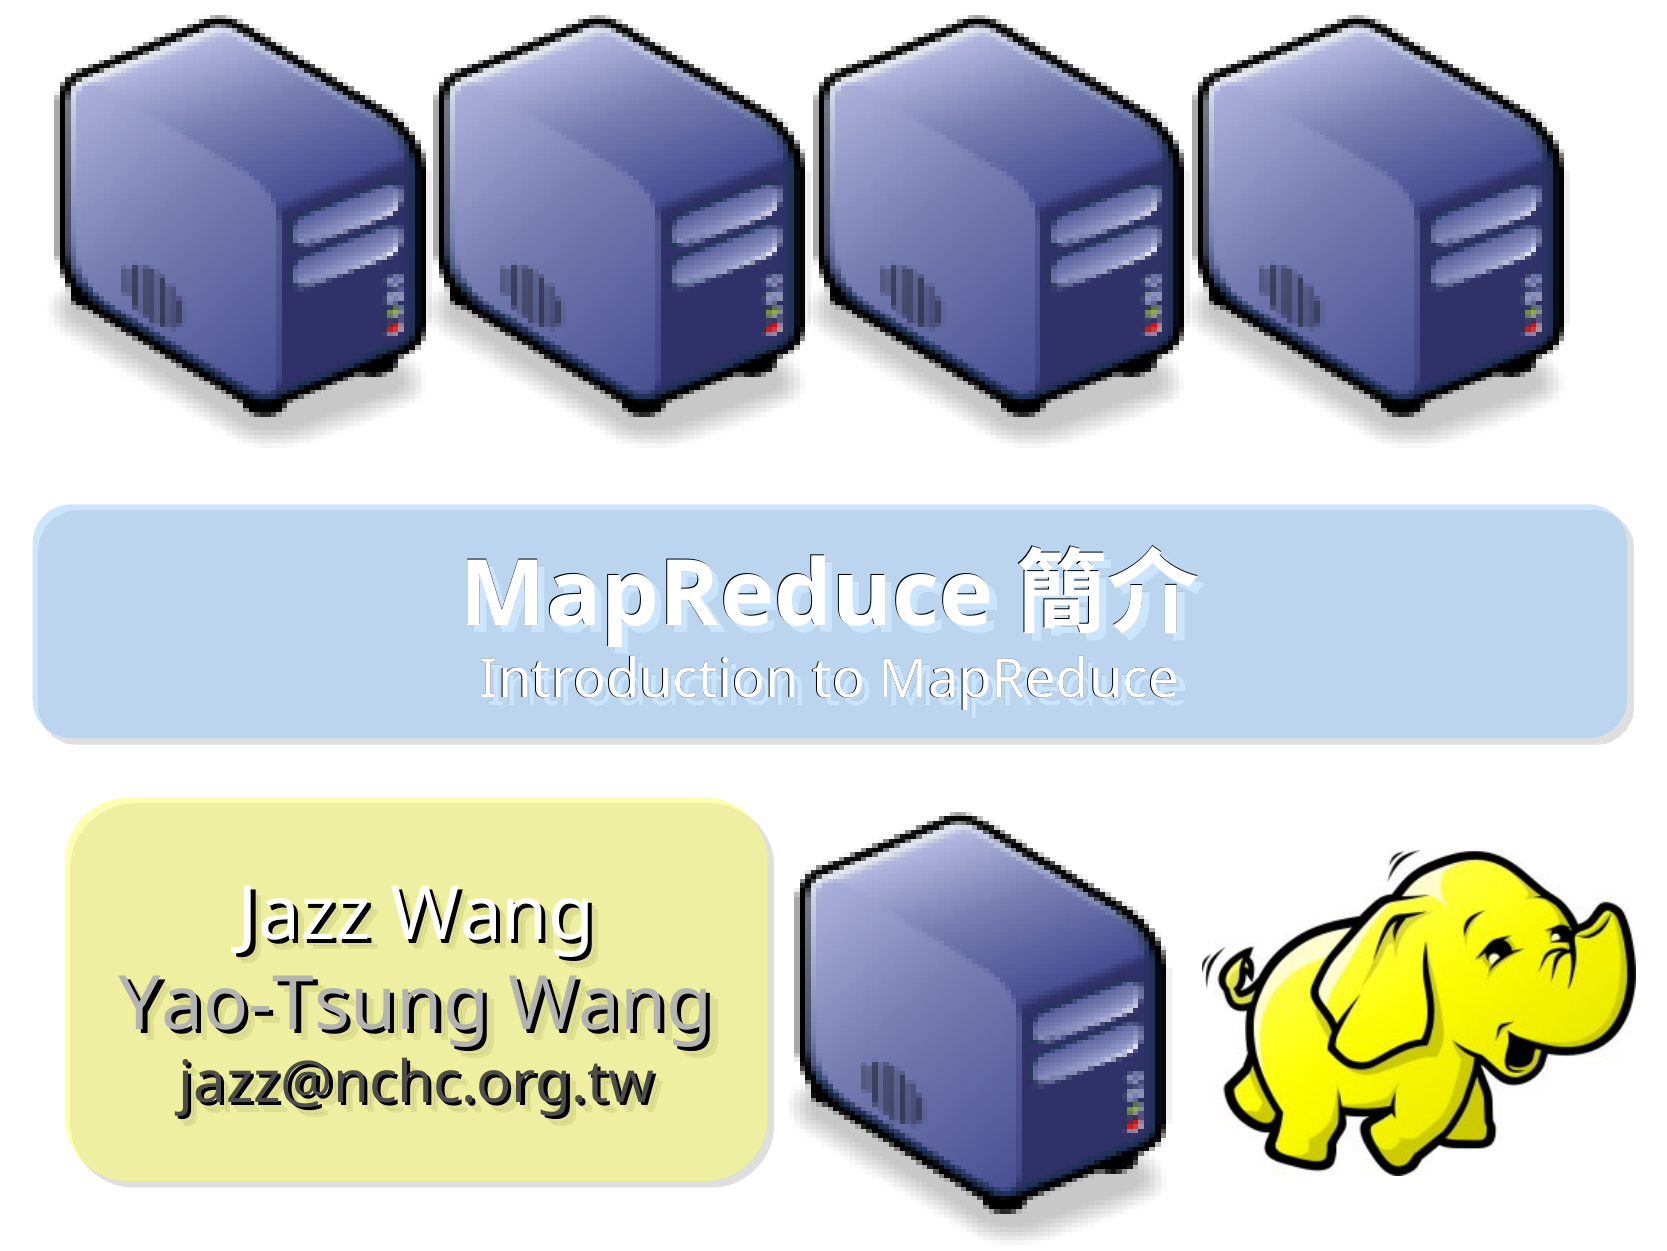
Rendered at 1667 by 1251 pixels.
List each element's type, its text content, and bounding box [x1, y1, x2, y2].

picture [767, 799, 1636, 1249]
text_box MapReduce簡介 Introduction to MapReduce [32, 504, 1628, 739]
text_box Jazz Wang Yao-Tsung Wang jazz@nchc.org.tw [64, 797, 767, 1182]
picture [27, 2, 1609, 502]
